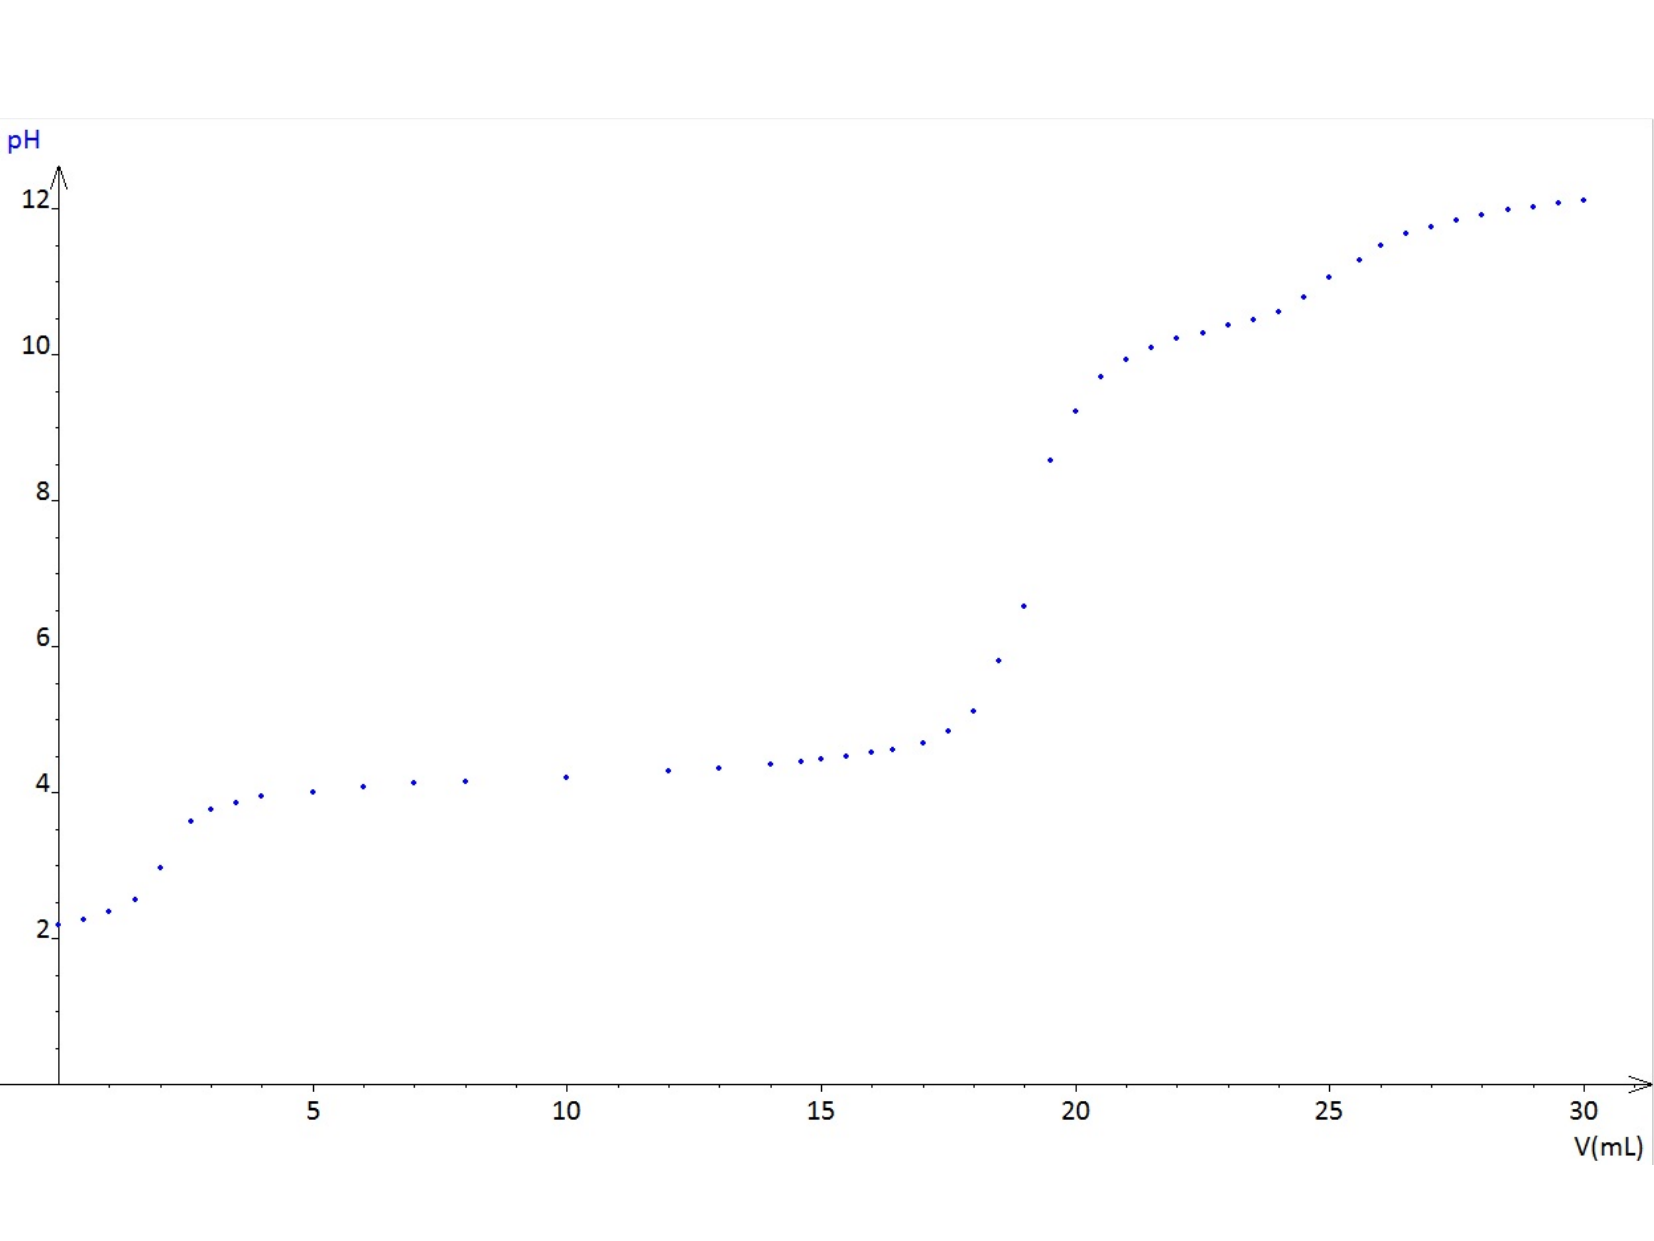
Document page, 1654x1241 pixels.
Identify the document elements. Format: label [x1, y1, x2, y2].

picture [0, 118, 1654, 1165]
